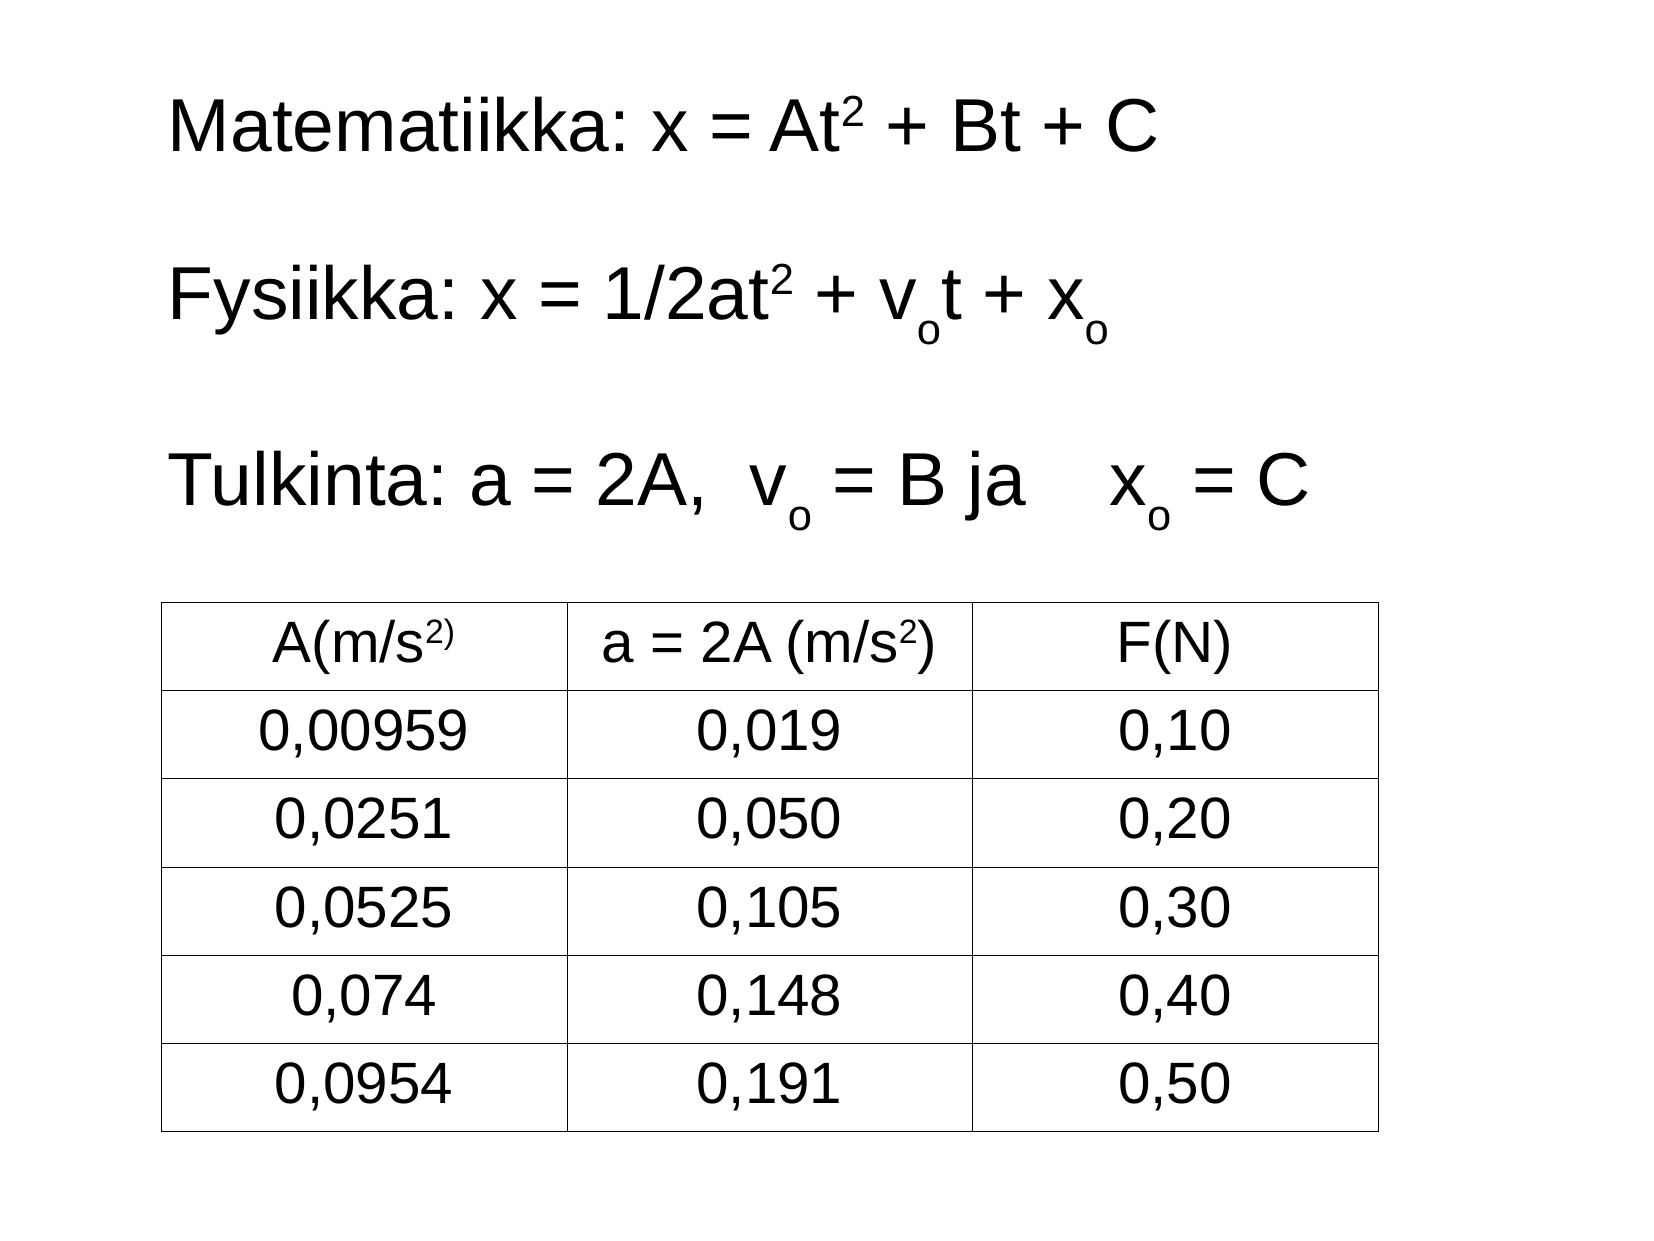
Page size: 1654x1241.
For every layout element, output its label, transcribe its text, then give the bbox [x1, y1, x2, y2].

table_cell 0,40 [973, 956, 1378, 1043]
table_cell 0,10 [973, 691, 1378, 778]
text_box Matematiikka: x = At2 + Bt + C Fysiikka: x = 1/2at2 + vot + xo Tulkinta: a = 2A, vo = B ja xo = C [153, 76, 1326, 547]
table_header A(m/s2) [162, 603, 567, 690]
table_cell 0,30 [973, 868, 1378, 955]
table_cell 0,50 [973, 1044, 1378, 1131]
table_cell 0,105 [568, 868, 972, 955]
table_cell 0,0954 [162, 1044, 567, 1131]
table_cell 0,20 [973, 779, 1378, 867]
table_cell 0,00959 [162, 691, 567, 778]
table_cell 0,148 [568, 956, 972, 1043]
table_cell 0,191 [568, 1044, 972, 1131]
table_cell 0,074 [162, 956, 567, 1043]
table_cell 0,0251 [162, 779, 567, 867]
table_cell 0,050 [568, 779, 972, 867]
table_header F(N) [973, 603, 1378, 690]
table_cell 0,0525 [162, 868, 567, 955]
table_header a = 2A (m/s2) [568, 603, 972, 690]
table_cell 0,019 [568, 691, 972, 778]
